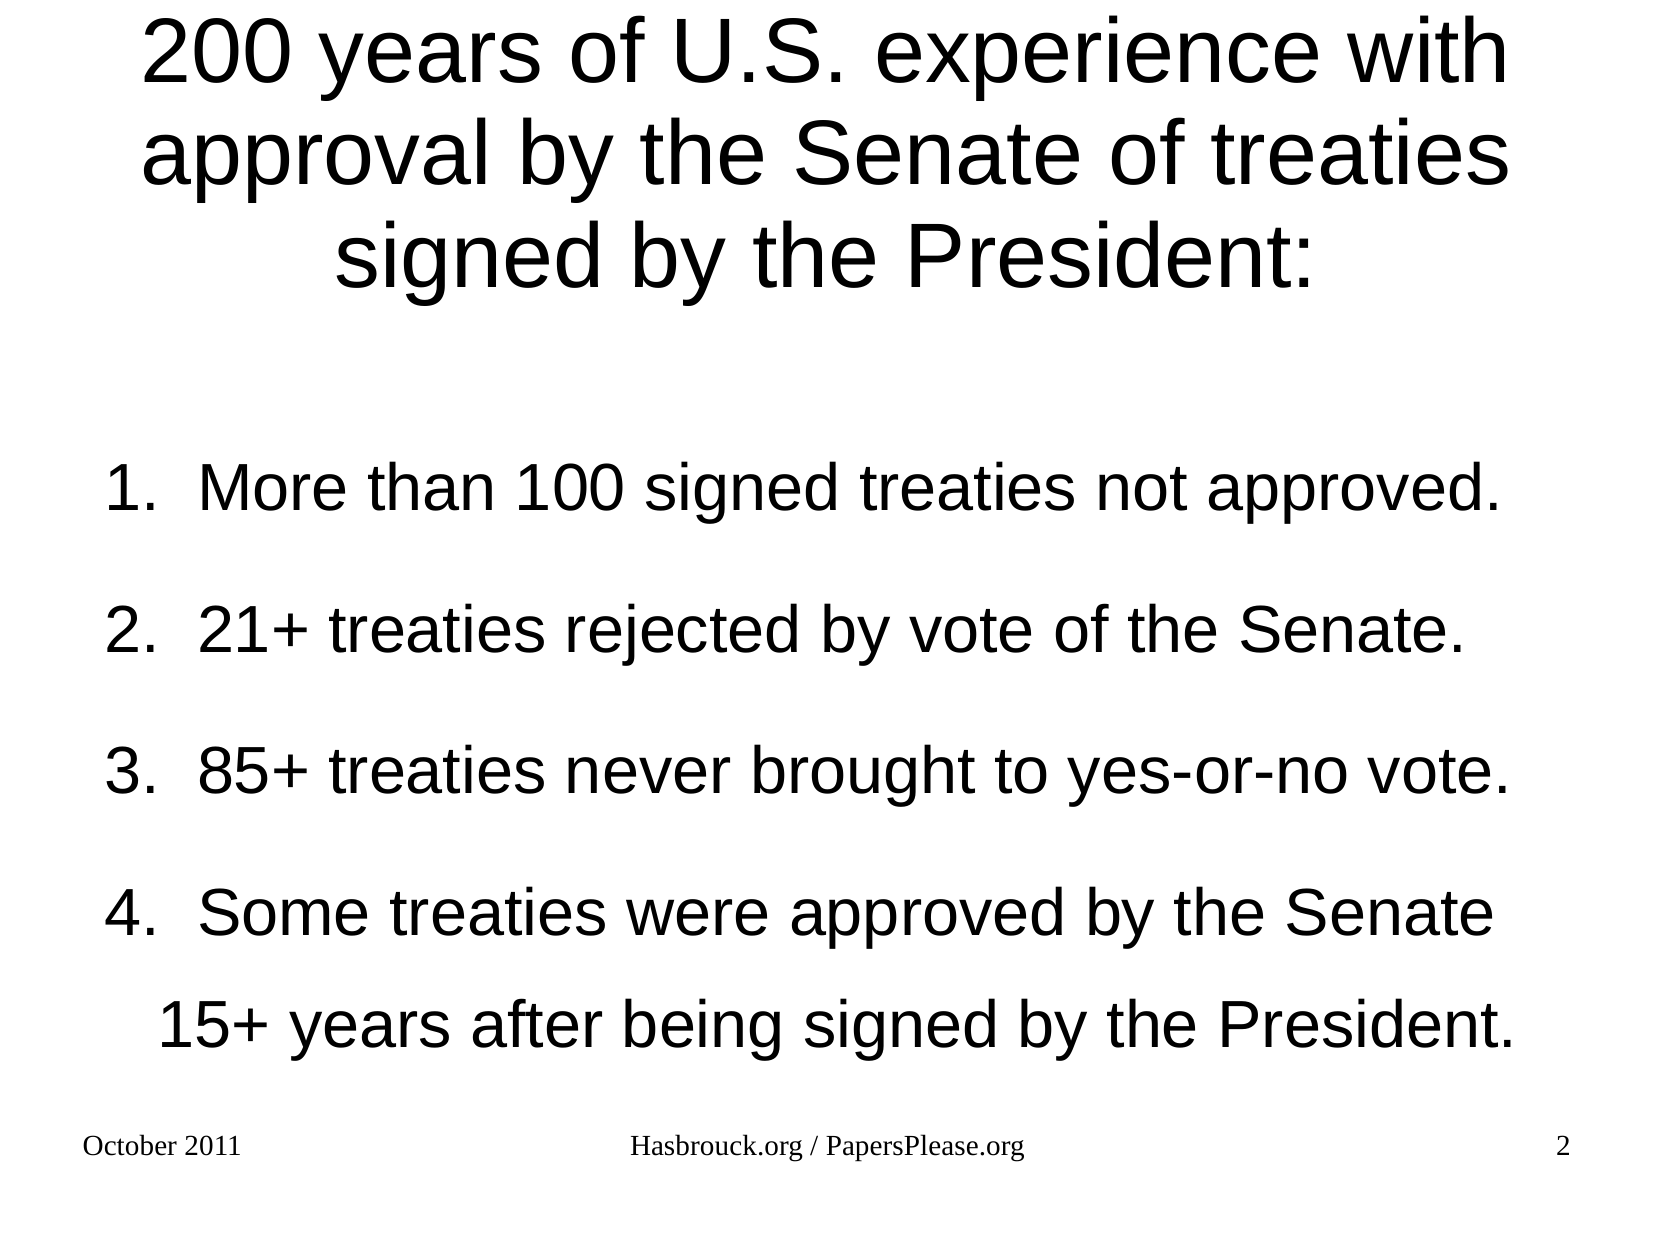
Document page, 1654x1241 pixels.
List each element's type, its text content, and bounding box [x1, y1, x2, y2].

list More than 100 signed treaties not approved. 21+ treaties rejected by vote of the Senate. 85+ treaties never brought to yes-or-no vote. Some treaties were approved by the Senate 15+ years after being signed by the President. [86, 412, 1576, 1088]
title 200 years of U.S. experience with approval by the Senate of treaties signed by the President: [82, 0, 1571, 307]
